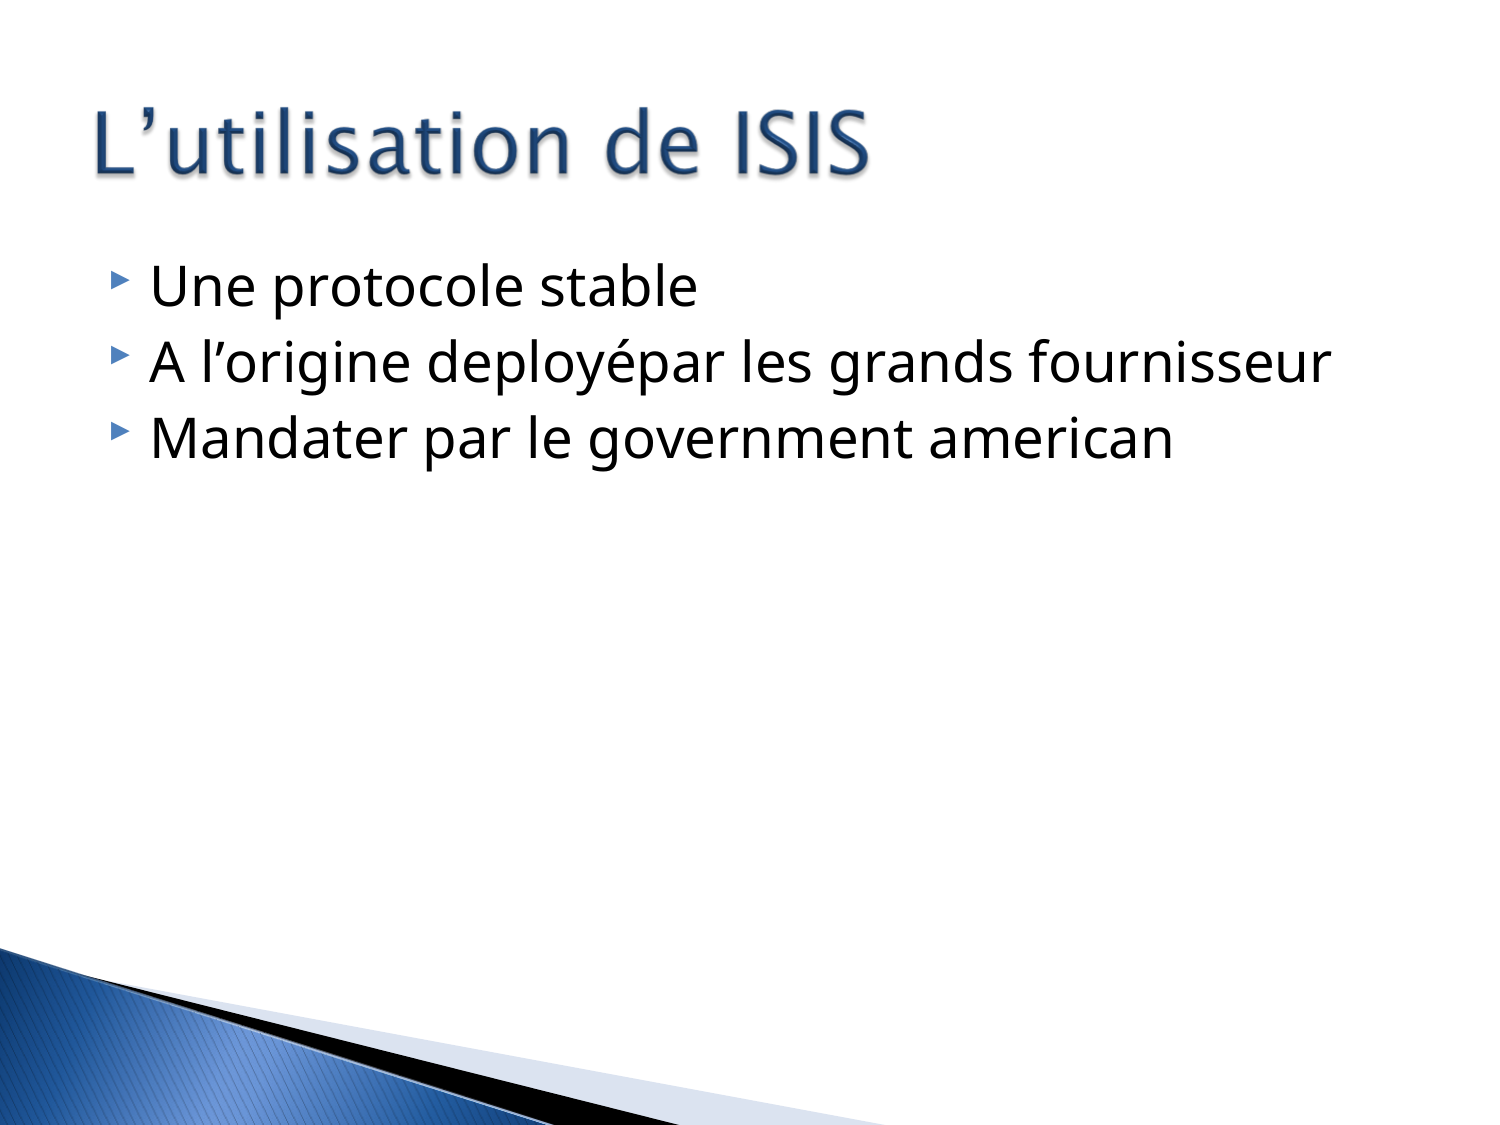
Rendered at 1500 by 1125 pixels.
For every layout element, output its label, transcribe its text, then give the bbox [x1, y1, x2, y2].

list Une protocole stable A l’origine deployépar les grands fournisseur Mandater par le government american [75, 242, 1426, 986]
text_box [75, 45, 1426, 234]
picture [0, 947, 559, 1125]
